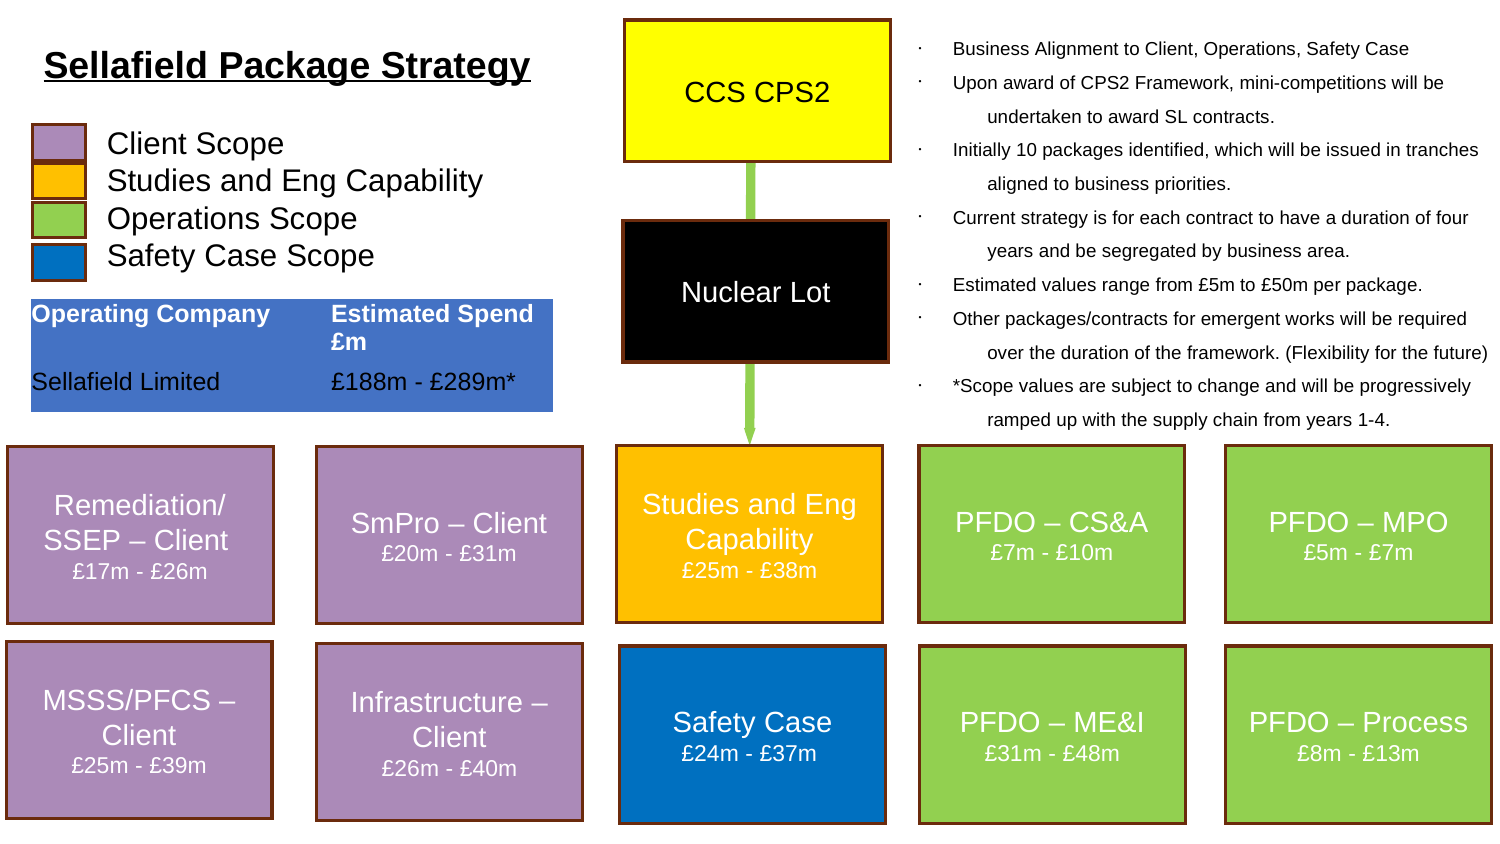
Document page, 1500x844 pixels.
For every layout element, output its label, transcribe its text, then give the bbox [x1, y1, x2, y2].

text_box Infrastructure – Client £26m - £40m [317, 643, 582, 821]
text_box PFDO – ME&I £31m - £48m [920, 646, 1185, 823]
text_box PFDO – Process £8m - £13m [1226, 646, 1491, 823]
text_box Remediation/SSEP – Client £17m - £26m [7, 447, 273, 624]
text_box Client Scope Studies and Eng Capability Operations Scope Safety Case Scope [95, 117, 527, 281]
text_box [32, 245, 86, 280]
table_cell Sellafield Limited​ [31, 368, 331, 412]
text_box [32, 202, 86, 238]
text_box CCS CPS2 [625, 20, 890, 162]
text_box Business Alignment to Client, Operations, Safety Case Upon award of CPS2 Framework, mini-competitions will be undertaken to award SL contracts. Initially 10 packages identified, which will be issued in tranches aligned to business priorities. Current strategy is for each contract to have a duration of four years and be segregated by business area. Estimated values range from £5m to £50m per package. Other packages/contracts for emergent works will be required over the duration of the framework. (Flexibility for the future) *Scope values are subject to change and will be progressively ramped up with the supply chain from years 1-4. [905, 20, 1500, 430]
text_box SmPro – Client £20m - £31m [316, 447, 582, 624]
text_box [32, 163, 86, 199]
text_box Sellafield Package Strategy [32, 35, 547, 92]
text_box [32, 125, 86, 160]
text_box Safety Case £24m - £37m [620, 646, 886, 823]
text_box PFDO – MPO £5m - £7m [1226, 446, 1491, 623]
table_header Estimated Spend £m​ [331, 299, 553, 368]
text_box PFDO – CS&A £7m - £10m [919, 446, 1185, 623]
table_header Operating Company​ [31, 299, 331, 368]
text_box Studies and Eng Capability £25m - £38m [617, 446, 883, 623]
text_box MSSS/PFCS – Client £25m - £39m [6, 641, 272, 818]
table_cell £188m - £289m* [331, 368, 553, 412]
text_box Nuclear Lot [623, 220, 889, 362]
